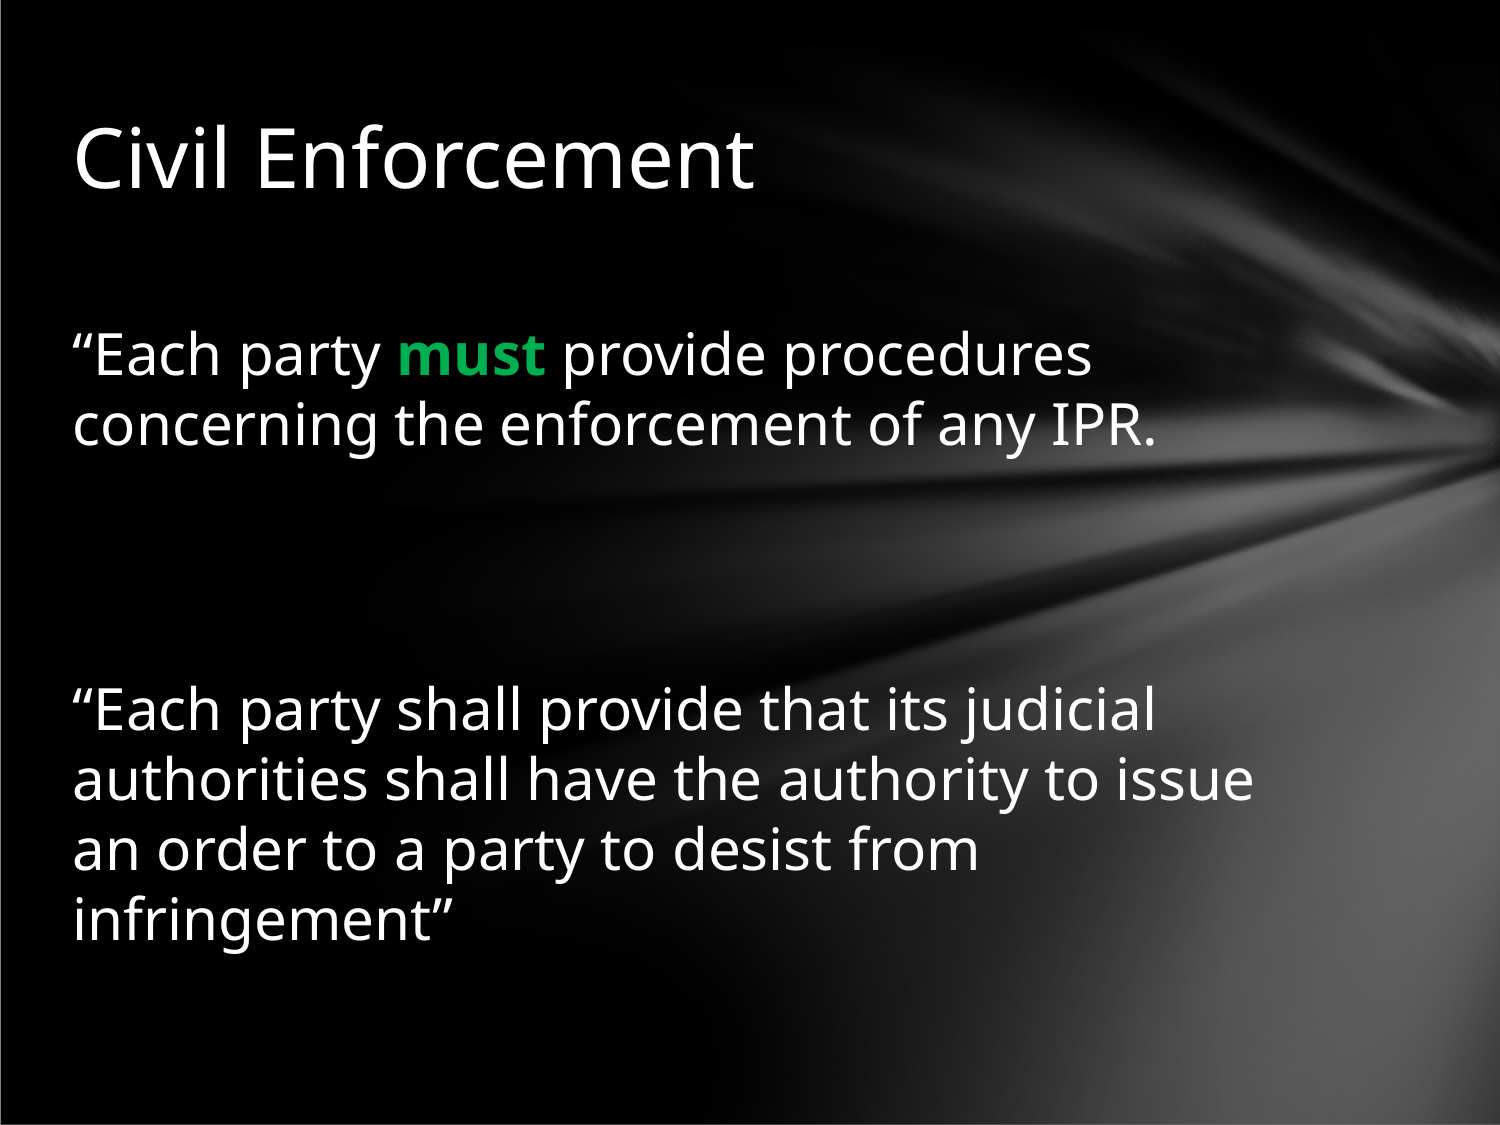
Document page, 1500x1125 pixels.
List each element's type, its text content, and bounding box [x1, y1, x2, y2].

title Civil Enforcement [57, 37, 1318, 213]
list “Each party must provide procedures concerning the enforcement of any IPR. “Each party shall provide that its judicial authorities shall have the authority to issue an order to a party to desist from infringement” [57, 240, 1318, 1016]
picture [0, 0, 1500, 1125]
